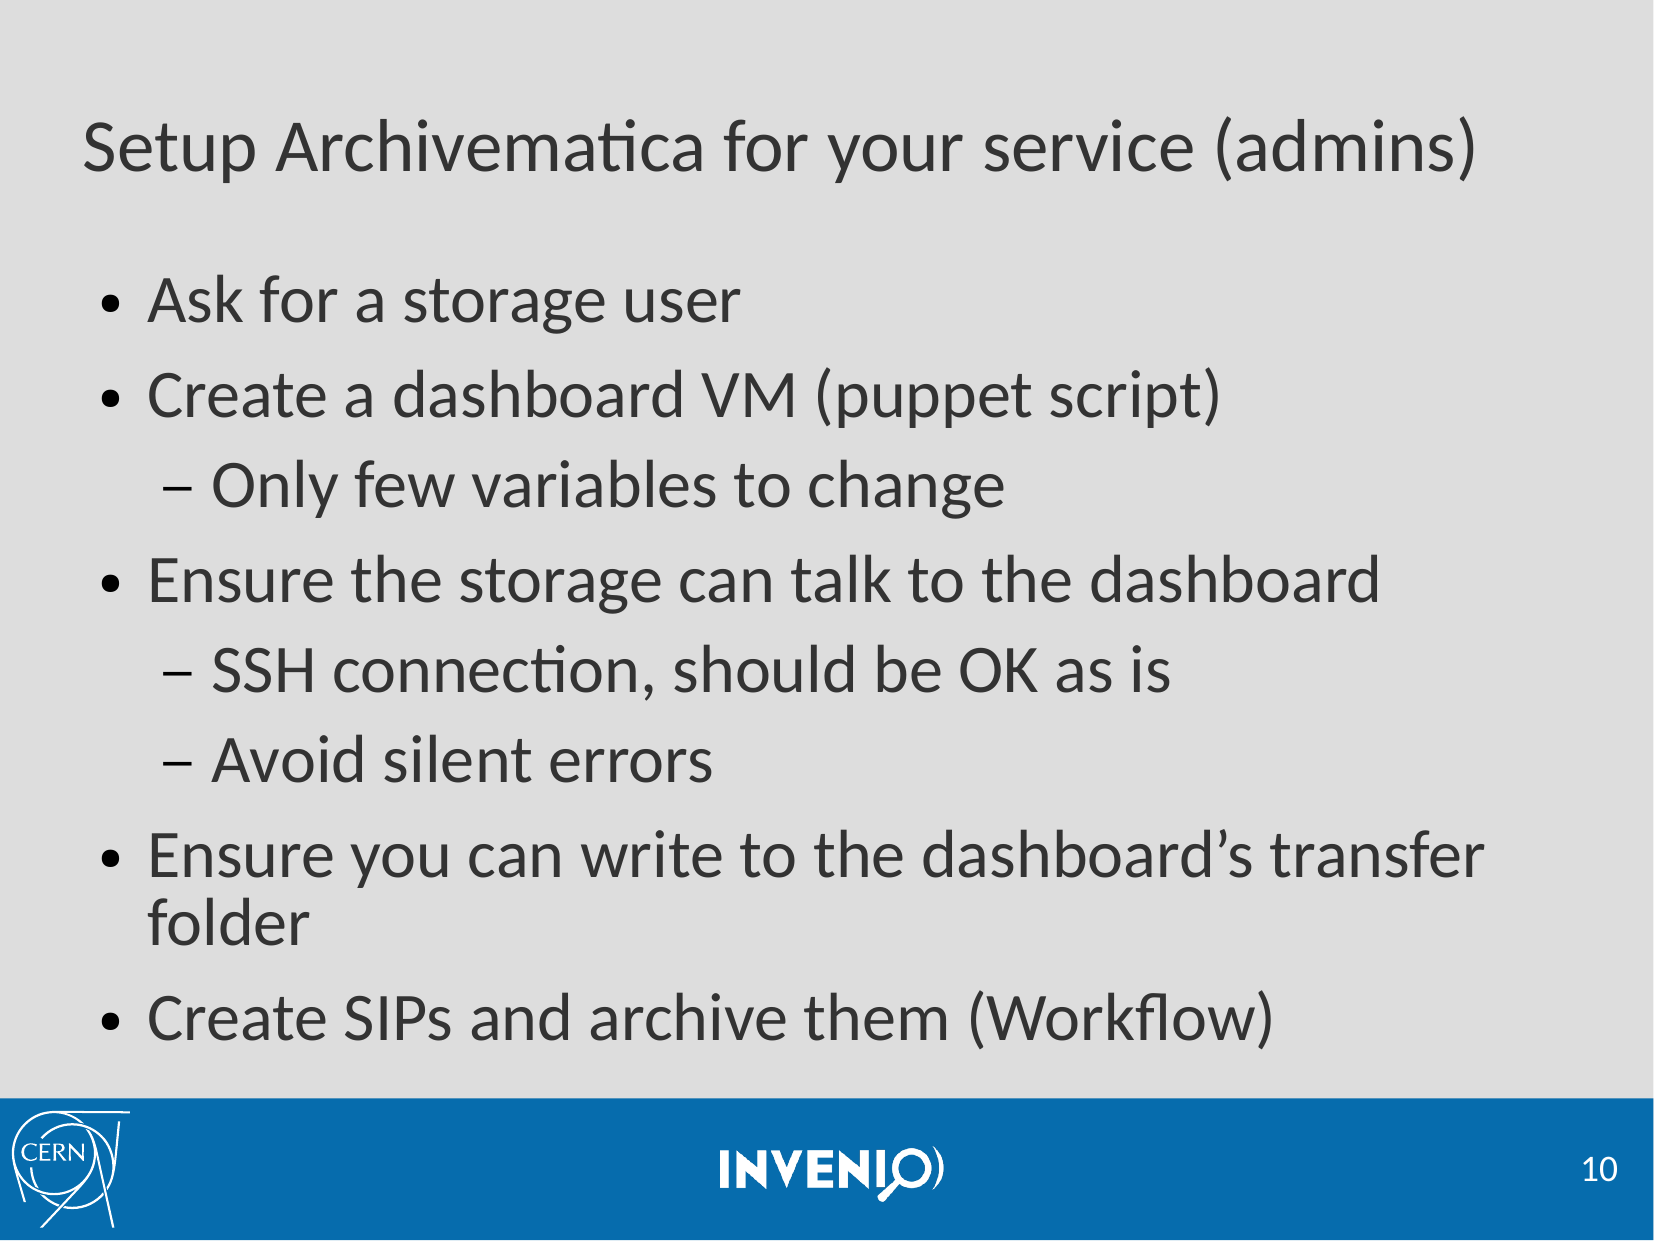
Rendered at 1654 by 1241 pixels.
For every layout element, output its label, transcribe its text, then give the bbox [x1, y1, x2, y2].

list Ask for a storage user Create a dashboard VM (puppet script) Only few variables to change Ensure the storage can talk to the dashboard SSH connection, should be OK as is Avoid silent errors Ensure you can write to the dashboard’s transfer folder Create SIPs and archive them (Workflow) [82, 271, 1571, 1063]
title Setup Archivematica for your service (admins) [82, 49, 1571, 257]
picture [720, 1145, 944, 1202]
